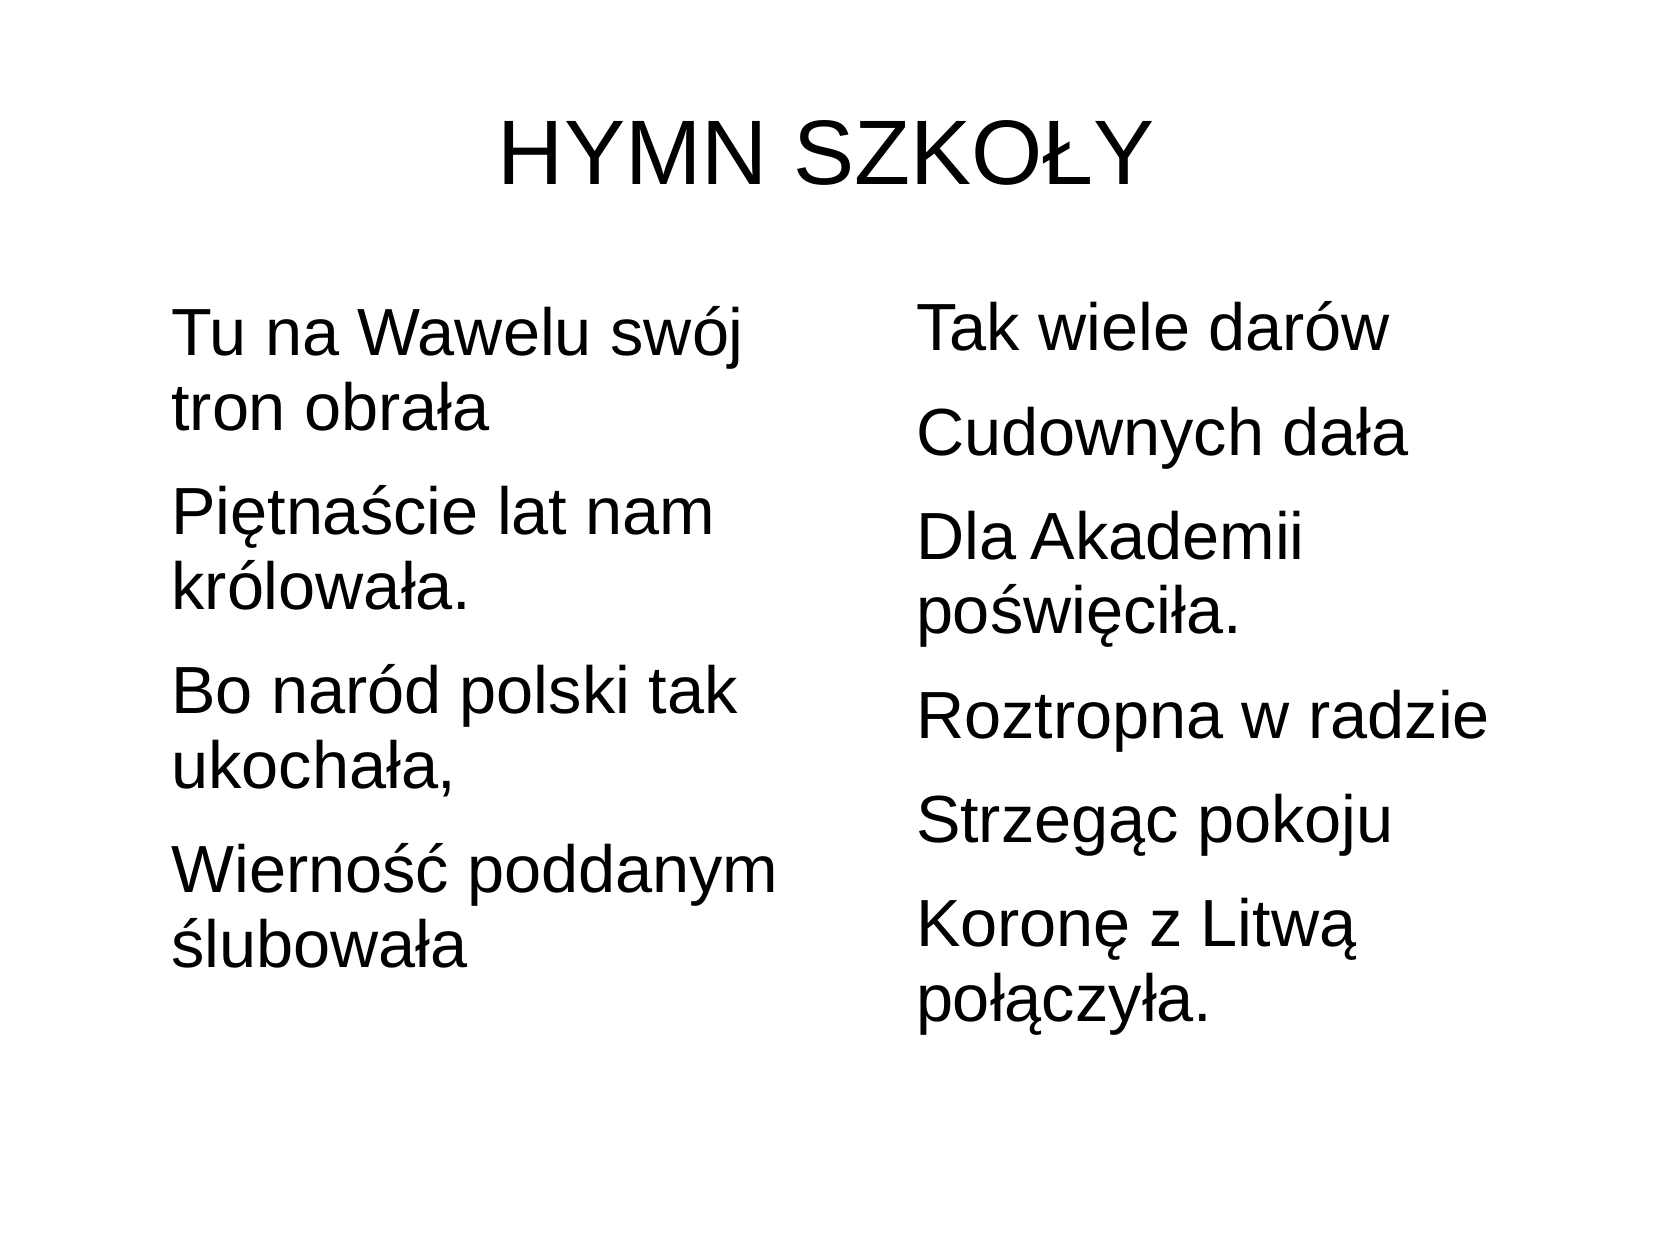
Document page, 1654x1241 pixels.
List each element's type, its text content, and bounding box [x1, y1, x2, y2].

list Tak wiele darów Cudownych dała Dla Akademii poświęciła. Roztropna w radzie Strzegąc pokoju Koronę z Litwą połączyła. [845, 290, 1572, 1109]
title HYMN SZKOŁY [82, 49, 1571, 257]
list Tu na Wawelu swój tron obrała Piętnaście lat nam królowała. Bo naród polski tak ukochała, Wierność poddanym ślubowała [100, 295, 827, 1114]
